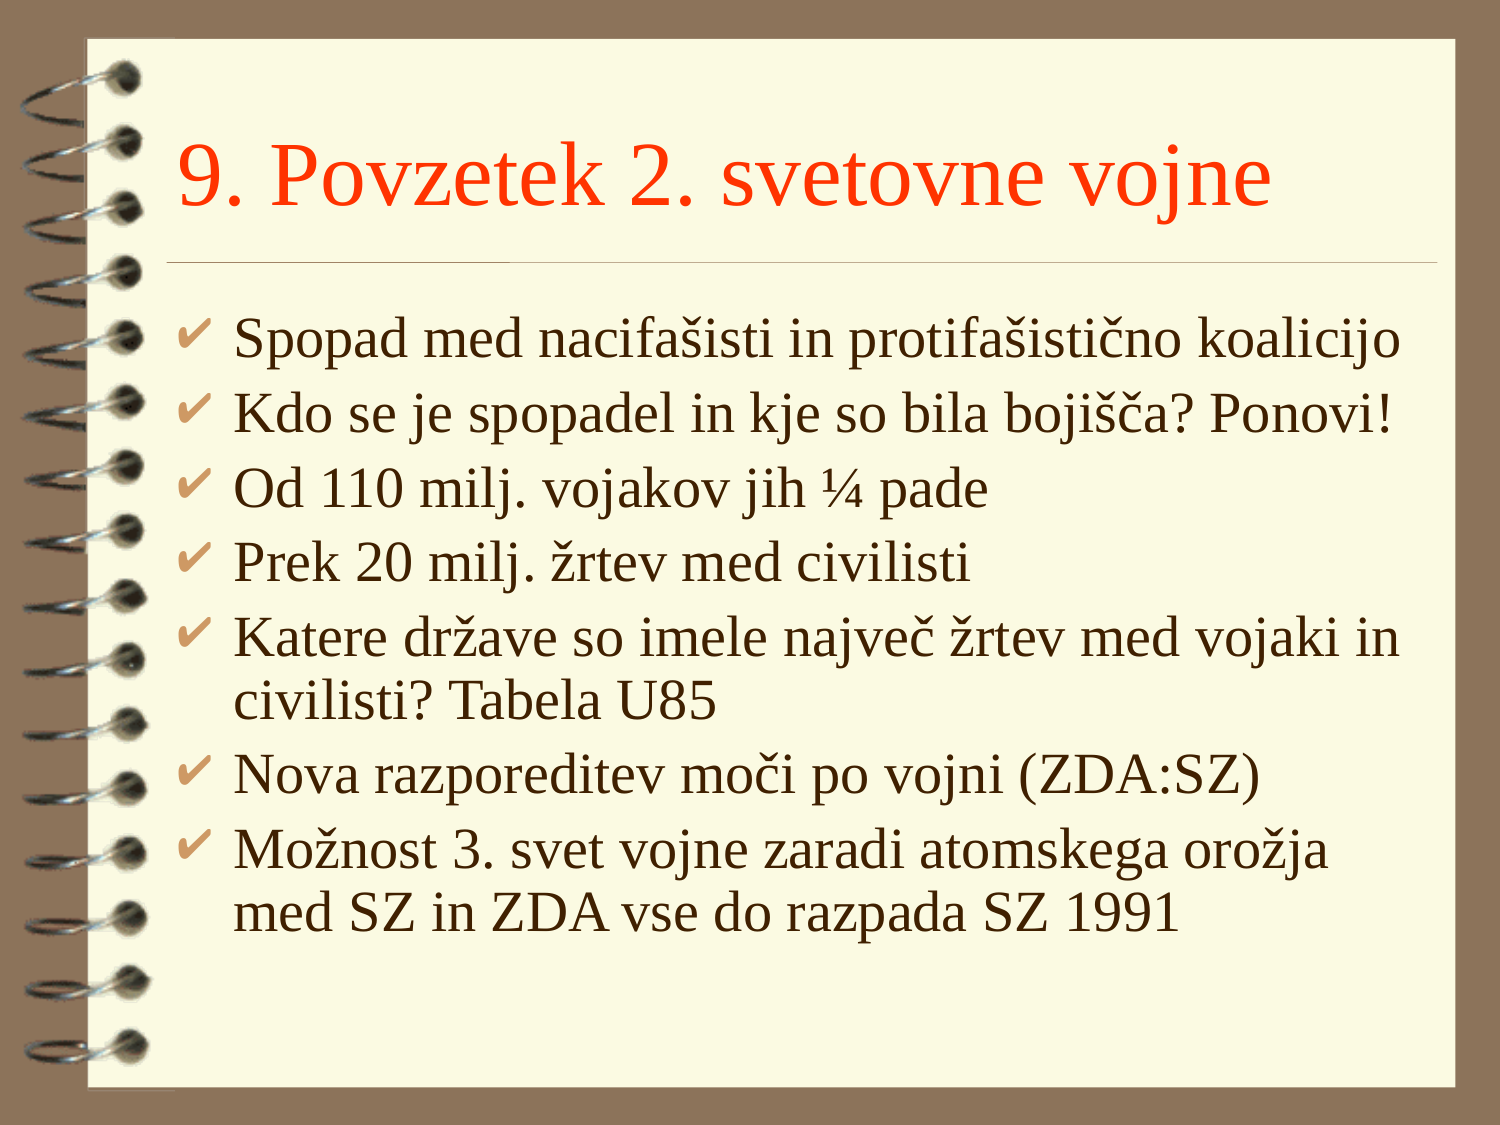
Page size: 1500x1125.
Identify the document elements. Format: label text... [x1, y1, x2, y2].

list Spopad med nacifašisti in protifašistično koalicijo Kdo se je spopadel in kje so bila bojišča? Ponovi! Od 110 milj. vojakov jih ¼ pade Prek 20 milj. žrtev med civilisti Katere države so imele največ žrtev med vojaki in civilisti? Tabela U85 Nova razporeditev moči po vojni (ZDA:SZ) Možnost 3. svet vojne zaradi atomskega orožja med SZ in ZDA vse do razpada SZ 1991 [162, 299, 1438, 975]
title 9. Povzetek 2. svetovne vojne [162, 75, 1438, 263]
picture [0, 0, 175, 1125]
